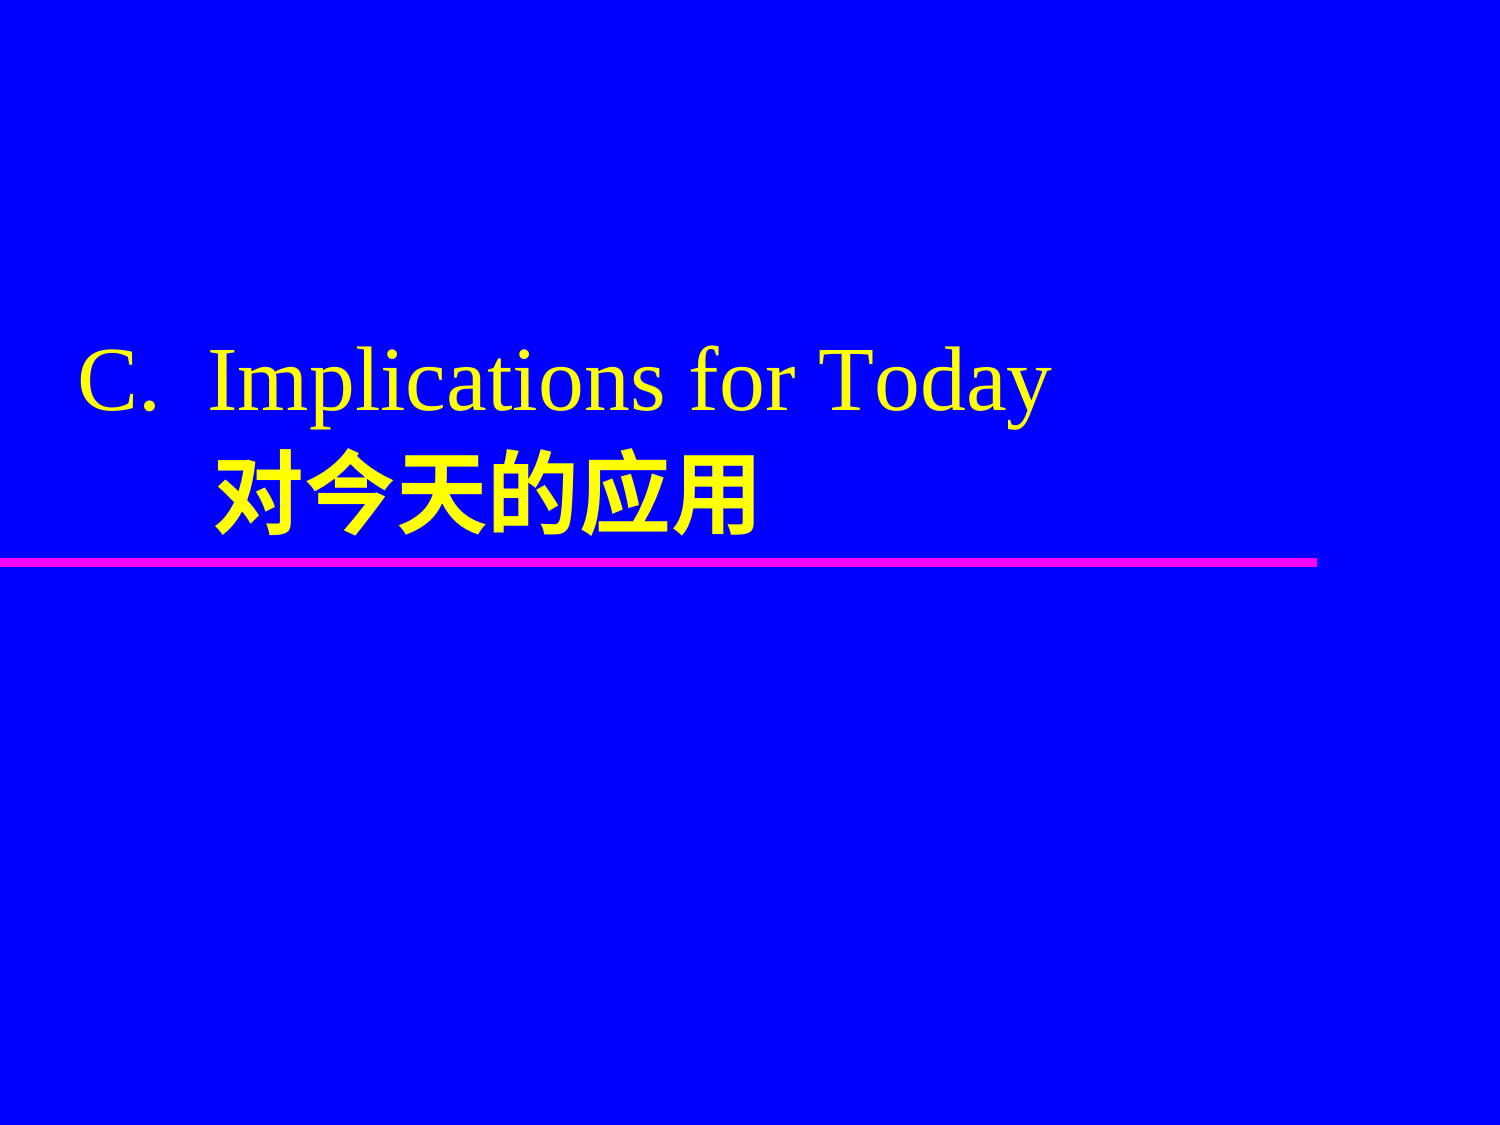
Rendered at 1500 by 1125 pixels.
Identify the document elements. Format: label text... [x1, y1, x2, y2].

title C. Implications for Today 对今天的应用 [62, 338, 1388, 563]
